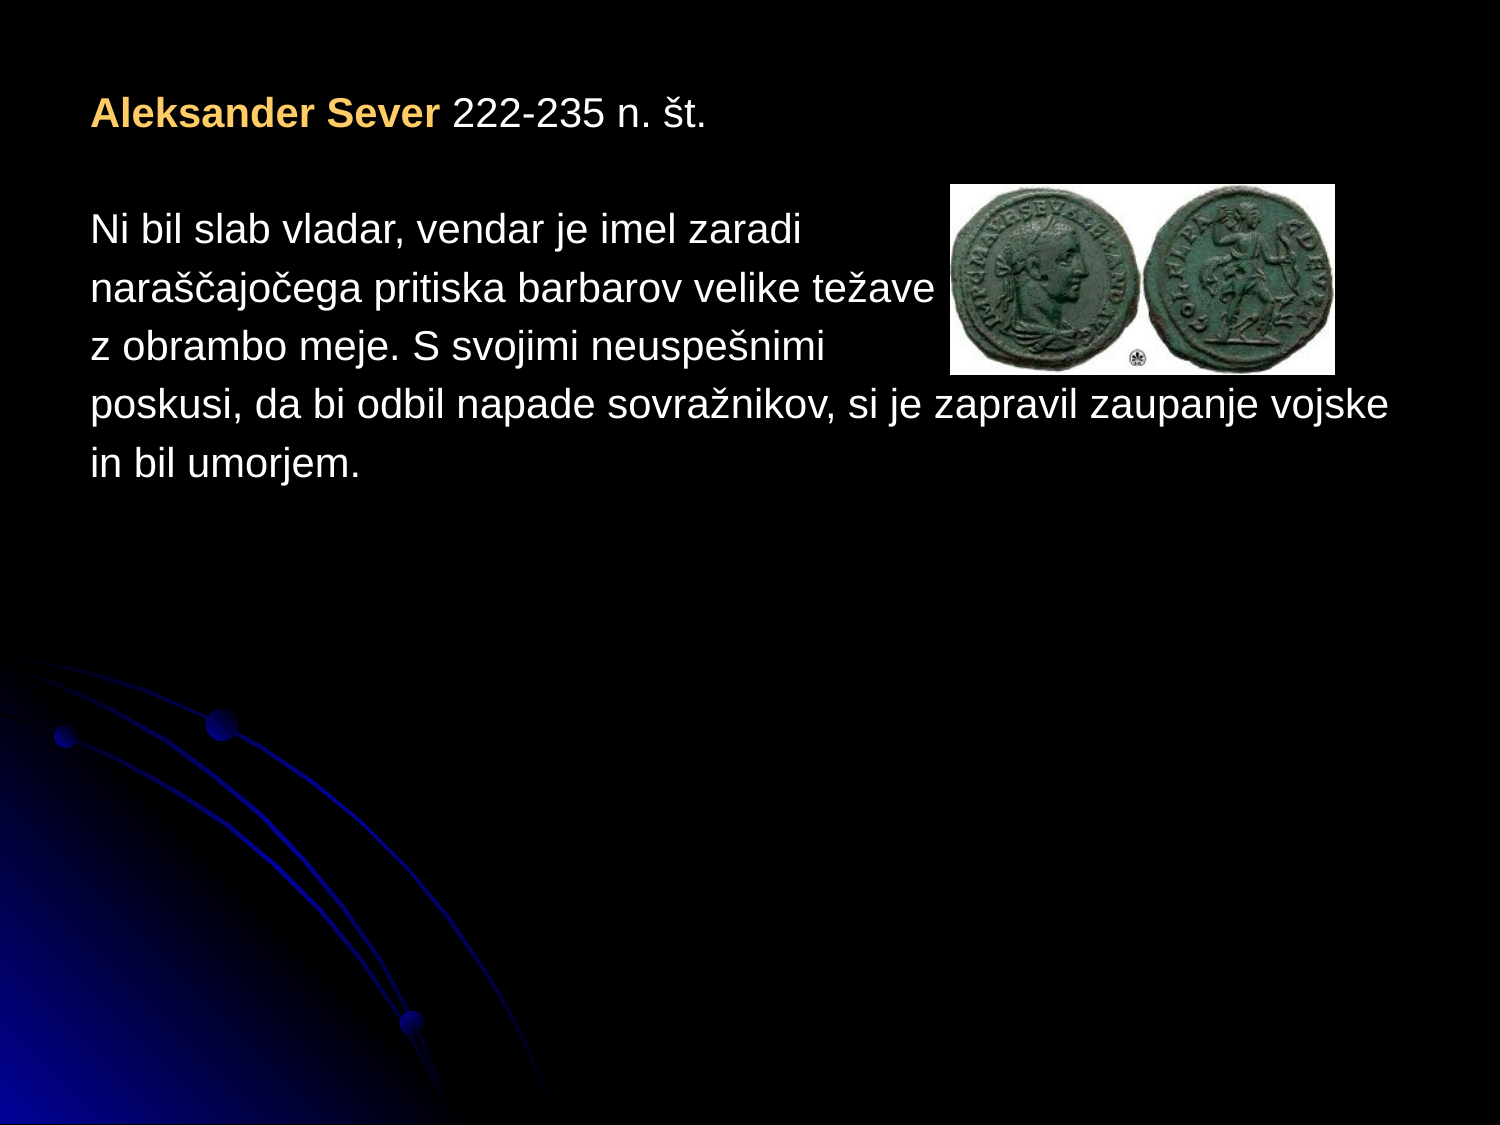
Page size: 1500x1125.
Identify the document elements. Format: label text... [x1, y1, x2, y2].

picture [950, 184, 1335, 375]
list Aleksander Sever 222-235 n. št. Ni bil slab vladar, vendar je imel zaradi naraščajočega pritiska barbarov velike težave z obrambo meje. S svojimi neuspešnimi poskusi, da bi odbil napade sovražnikov, si je zapravil zaupanje vojske in bil umorjem. [75, 78, 1425, 1006]
